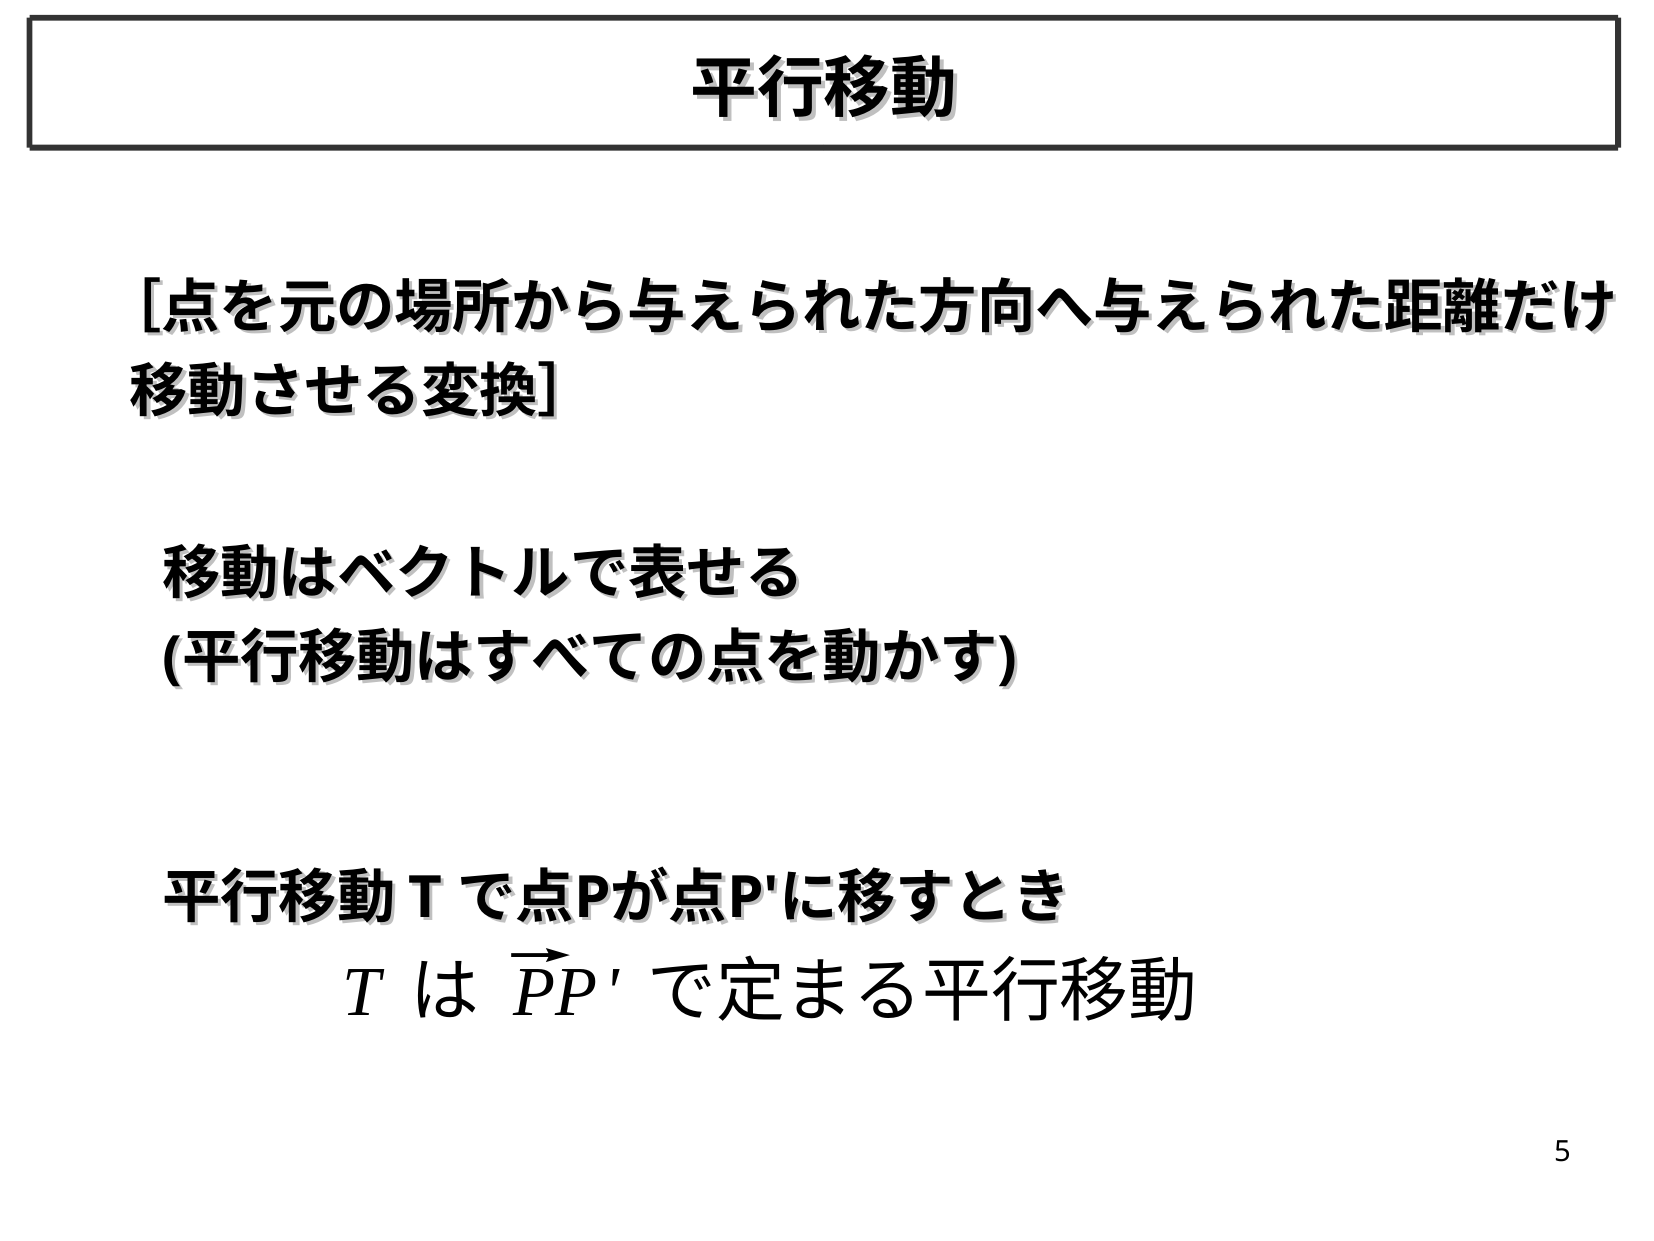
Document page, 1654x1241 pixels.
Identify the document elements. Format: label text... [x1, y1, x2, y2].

text_box 平行移動 T で点Pが点P'に移すとき [147, 842, 999, 920]
text_box ［点を元の場所から与えられた方向へ与えられた距離だけ 移動させる変換］ [88, 252, 1412, 393]
chart [324, 944, 1214, 1034]
text_box 平行移動 [29, 17, 1619, 148]
text_box 移動はベクトルで表せる (平行移動はすべての点を動かす) [147, 518, 938, 659]
